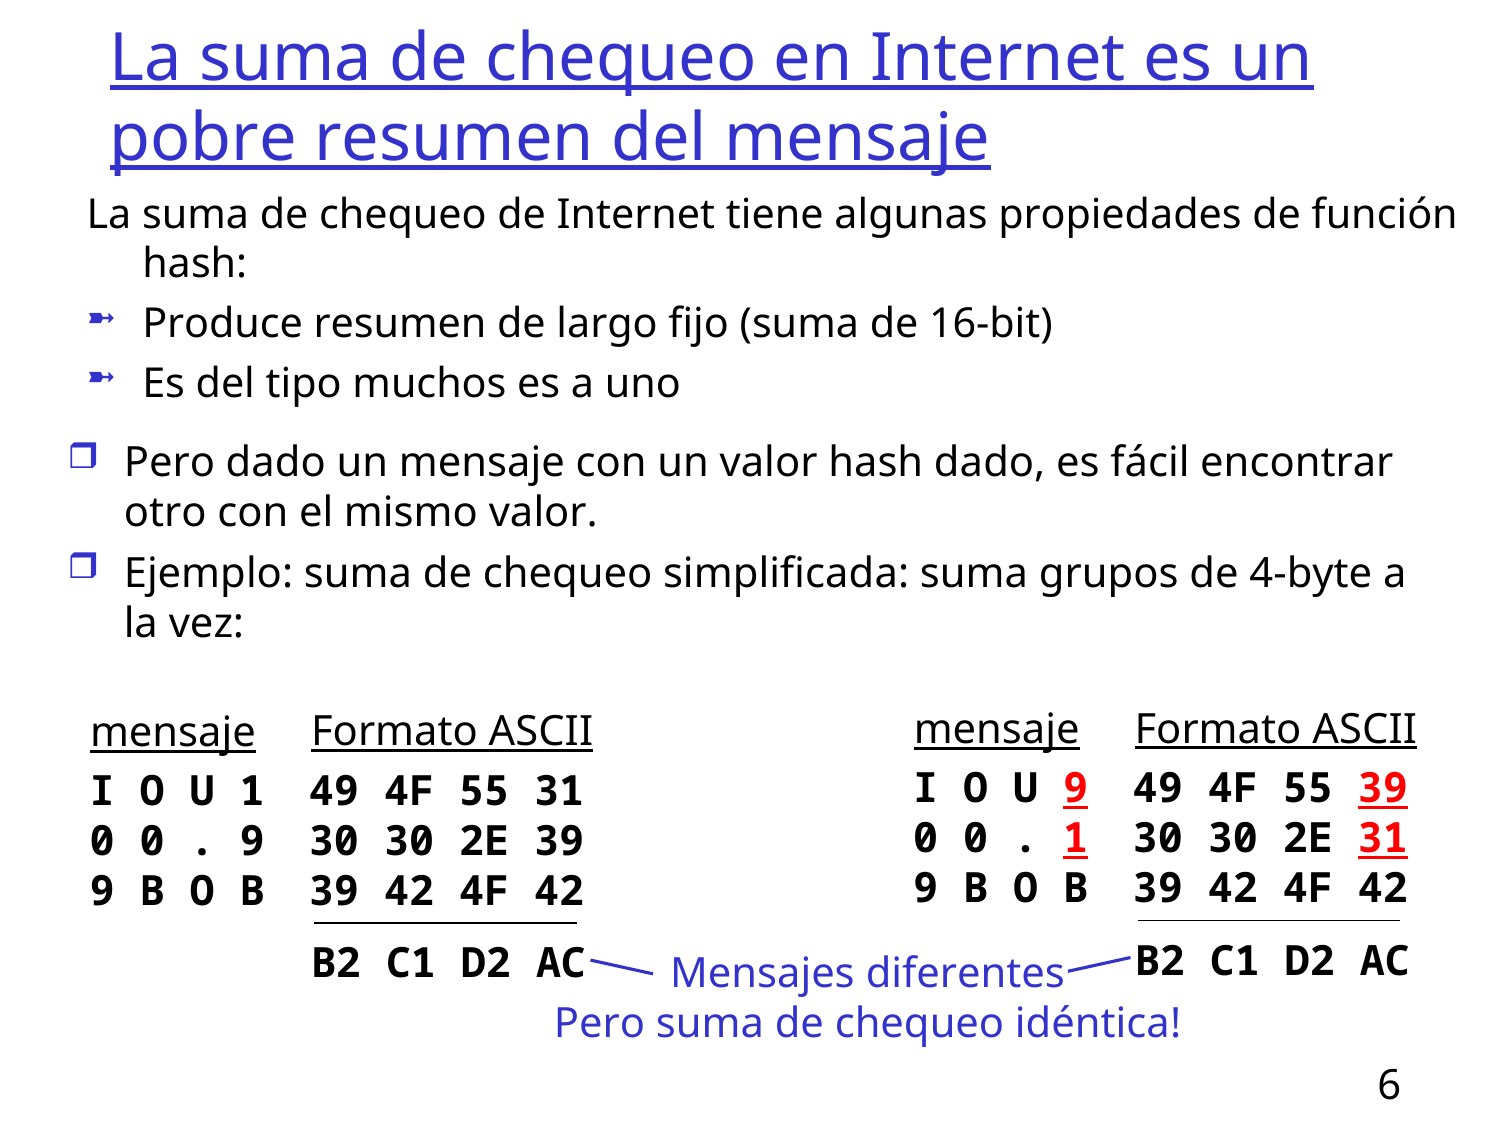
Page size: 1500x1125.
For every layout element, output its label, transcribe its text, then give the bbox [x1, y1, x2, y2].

title La suma de chequeo en Internet es un pobre resumen del mensaje [94, 0, 1351, 179]
text_box I O U 1 0 0 . 9 9 B O B [74, 755, 280, 922]
text_box I O U 9 0 0 . 1 9 B O B [898, 753, 1104, 919]
text_box 49 4F 55 31 30 30 2E 39 39 42 4F 42 [294, 755, 599, 922]
text_box Mensajes diferentes Pero suma de chequeo idéntica! [539, 938, 1197, 1054]
text_box B2 C1 D2 AC [296, 928, 602, 995]
list La suma de chequeo de Internet tiene algunas propiedades de función hash: Produce resumen de largo fijo (suma de 16-bit) Es del tipo muchos es a uno [71, 179, 1486, 416]
text_box mensaje [898, 694, 1095, 761]
text_box 49 4F 55 39 30 30 2E 31 39 42 4F 42 [1117, 753, 1423, 919]
text_box Formato ASCII [1119, 693, 1433, 760]
text_box B2 C1 D2 AC [1119, 926, 1425, 992]
text_box mensaje [75, 697, 271, 763]
text_box Formato ASCII [296, 696, 609, 762]
text_box Pero dado un mensaje con un valor hash dado, es fácil encontrar otro con el mismo valor. Ejemplo: suma de chequeo simplificada: suma grupos de 4-byte a la vez: [52, 427, 1435, 588]
